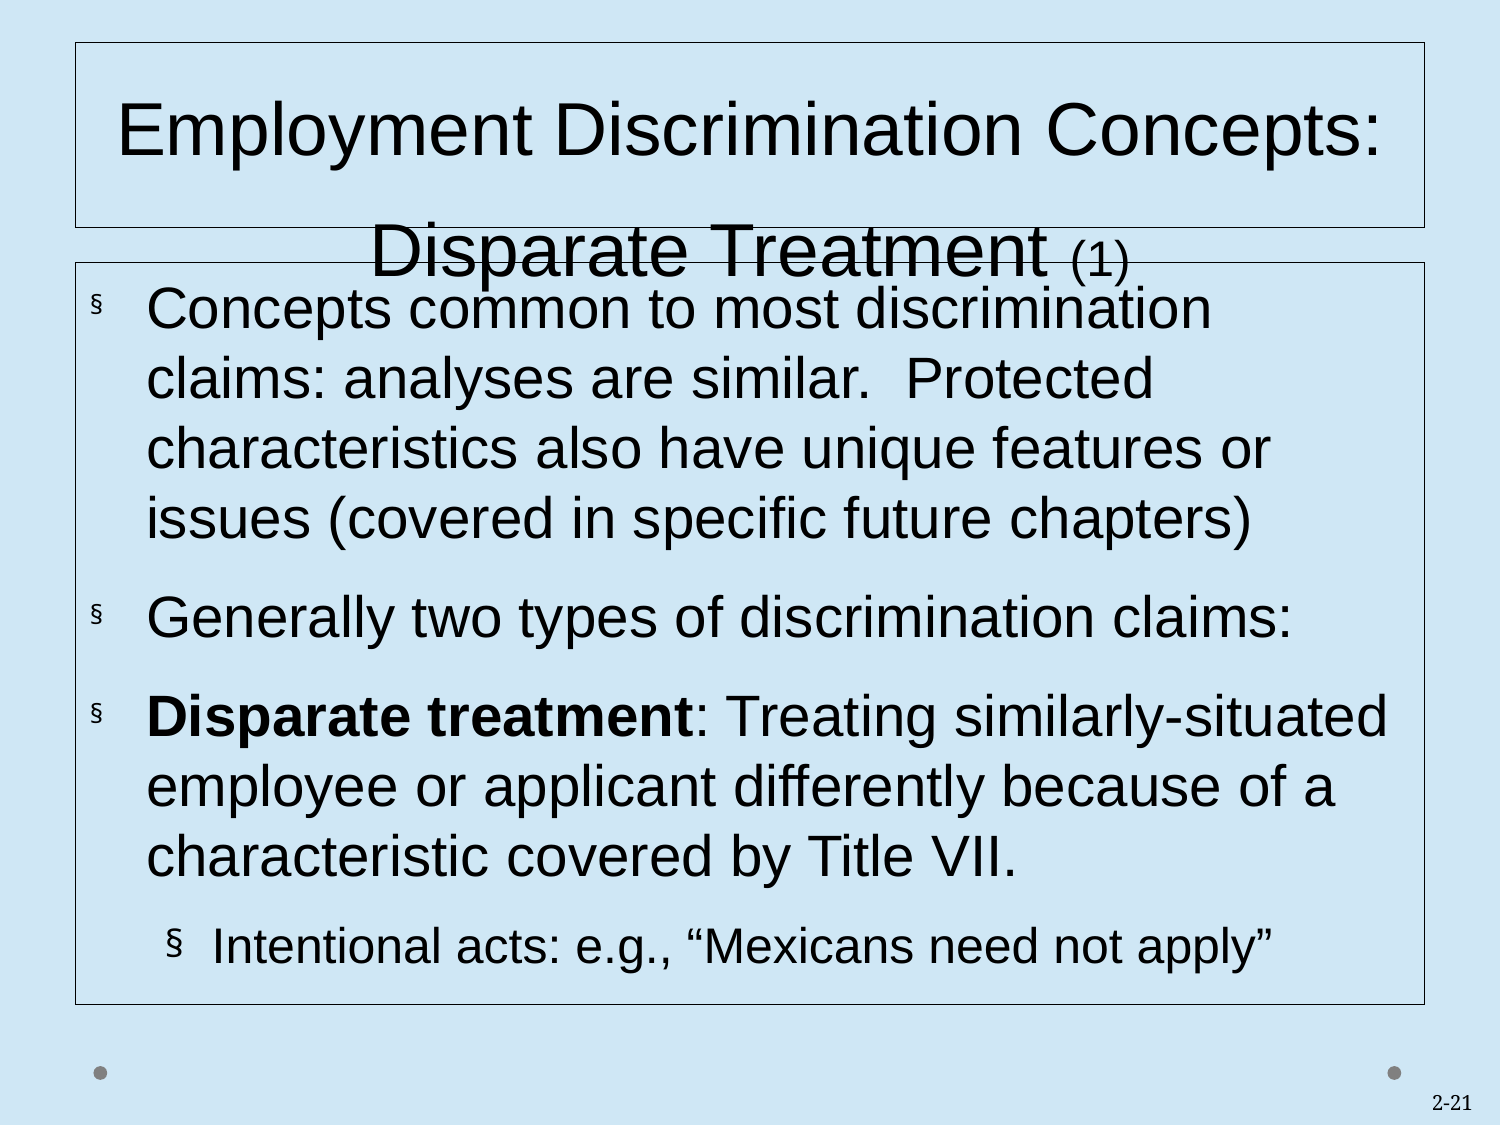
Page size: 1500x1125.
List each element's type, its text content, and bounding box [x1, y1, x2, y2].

list Concepts common to most discrimination claims: analyses are similar. Protected characteristics also have unique features or issues (covered in specific future chapters) Generally two types of discrimination claims: Disparate treatment: Treating similarly-situated employee or applicant differently because of a characteristic covered by Title VII. Intentional acts: e.g., “Mexicans need not apply” [75, 262, 1425, 1005]
title Employment Discrimination Concepts: Disparate Treatment (1) [75, 42, 1425, 228]
